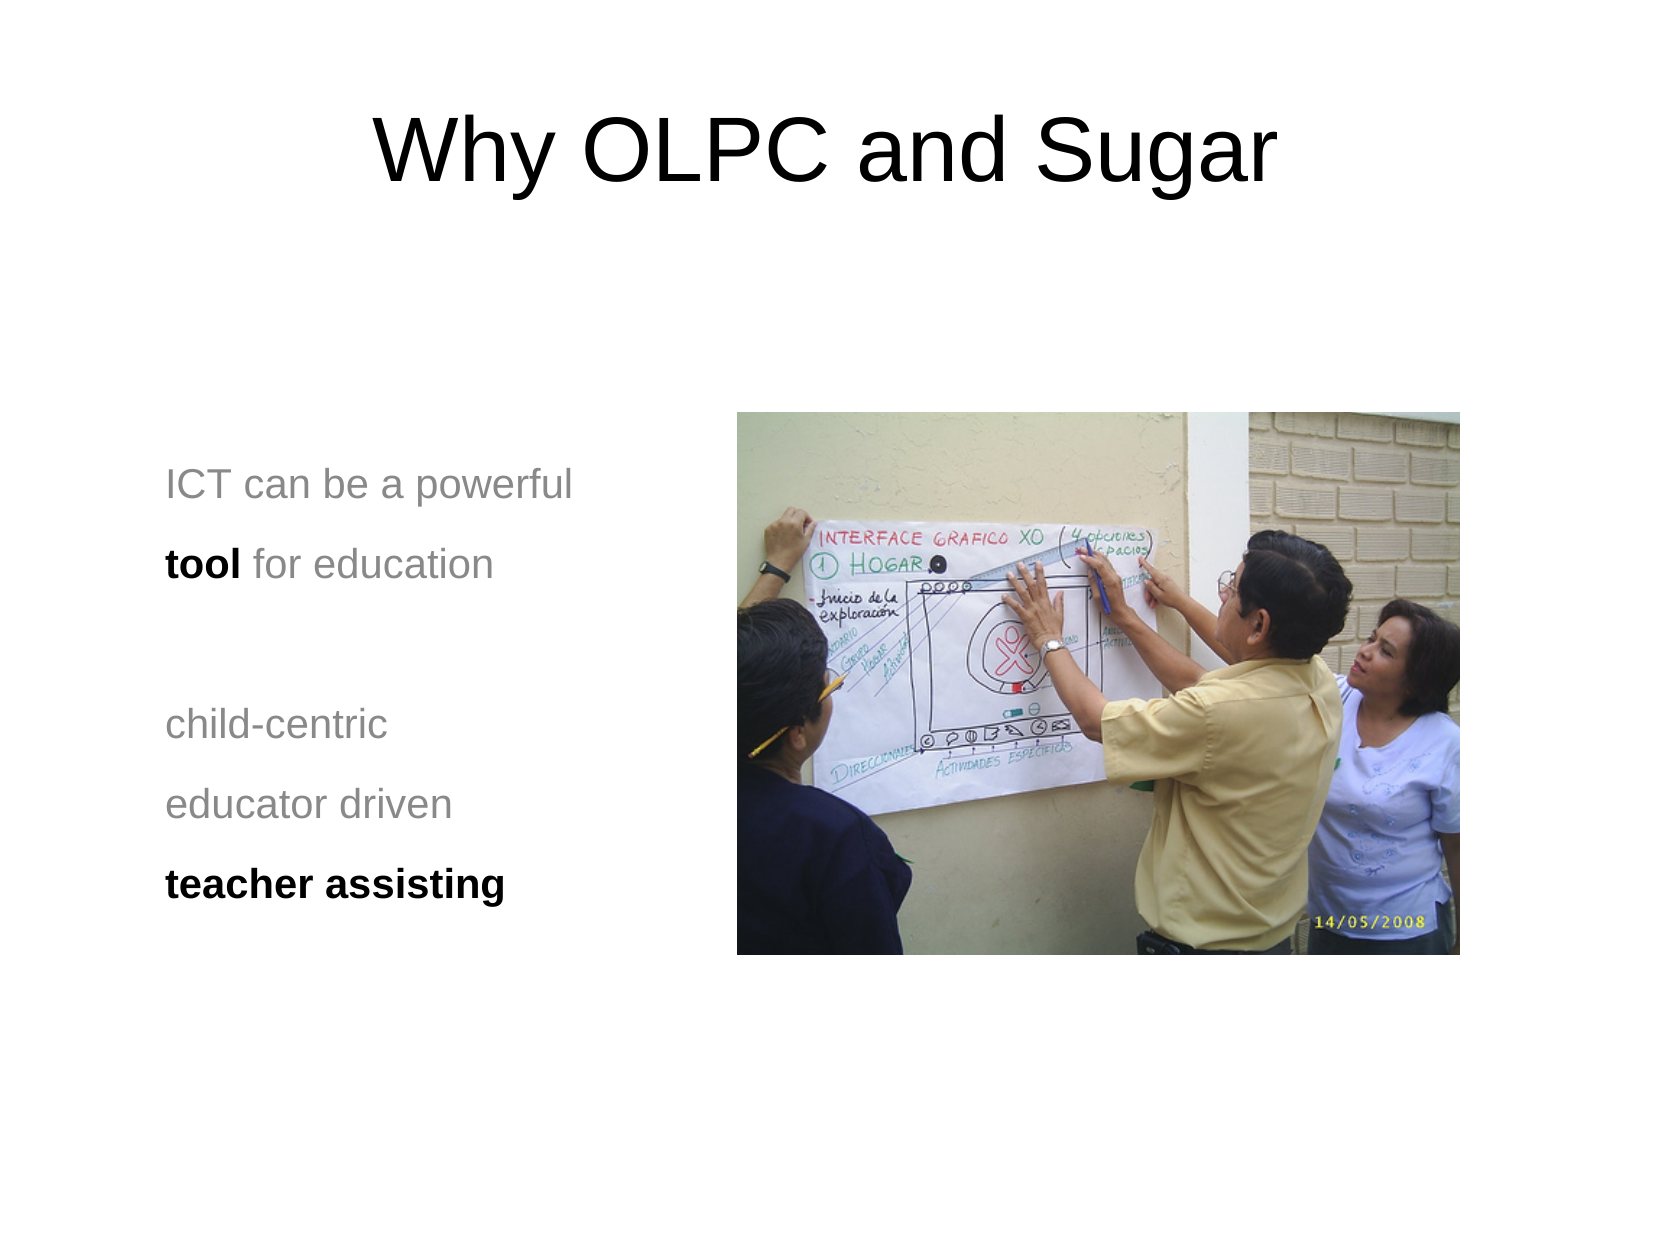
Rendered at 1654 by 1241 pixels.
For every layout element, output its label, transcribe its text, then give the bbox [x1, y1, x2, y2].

picture [737, 412, 1460, 955]
title Why OLPC and Sugar [82, 56, 1571, 249]
list ICT can be a powerful tool for education child-centric educator driven teacher assisting [150, 412, 1426, 1013]
